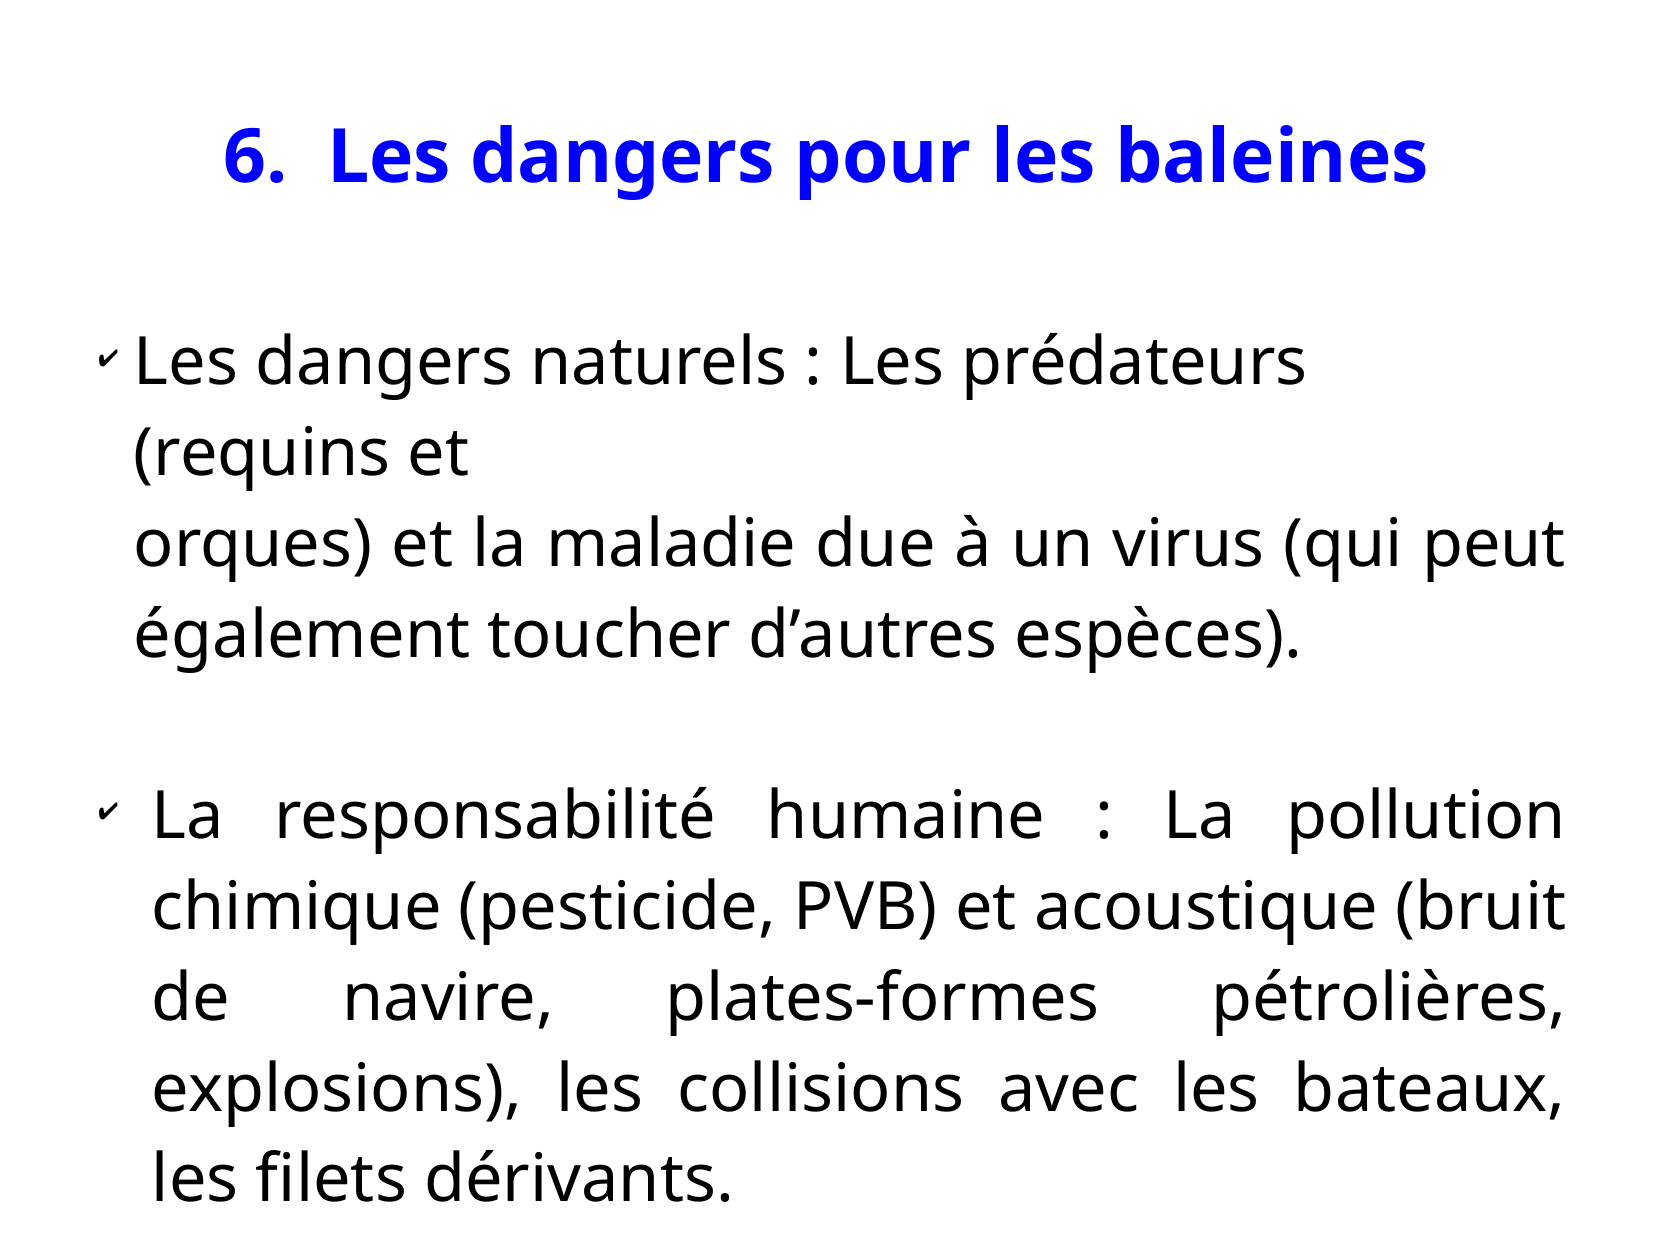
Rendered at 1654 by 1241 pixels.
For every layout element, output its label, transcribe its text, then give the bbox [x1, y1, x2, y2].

title 6. Les dangers pour les baleines [82, 49, 1571, 257]
text_box Les dangers naturels : Les prédateurs (requins et orques) et la maladie due à un virus (qui peut également toucher d’autres espèces). La responsabilité humaine : La pollution chimique (pesticide, PVB) et acoustique (bruit de navire, plates-formes pétrolières, explosions), les collisions avec les bateaux, les filets dérivants. La chasse baleinière [83, 306, 1583, 1194]
